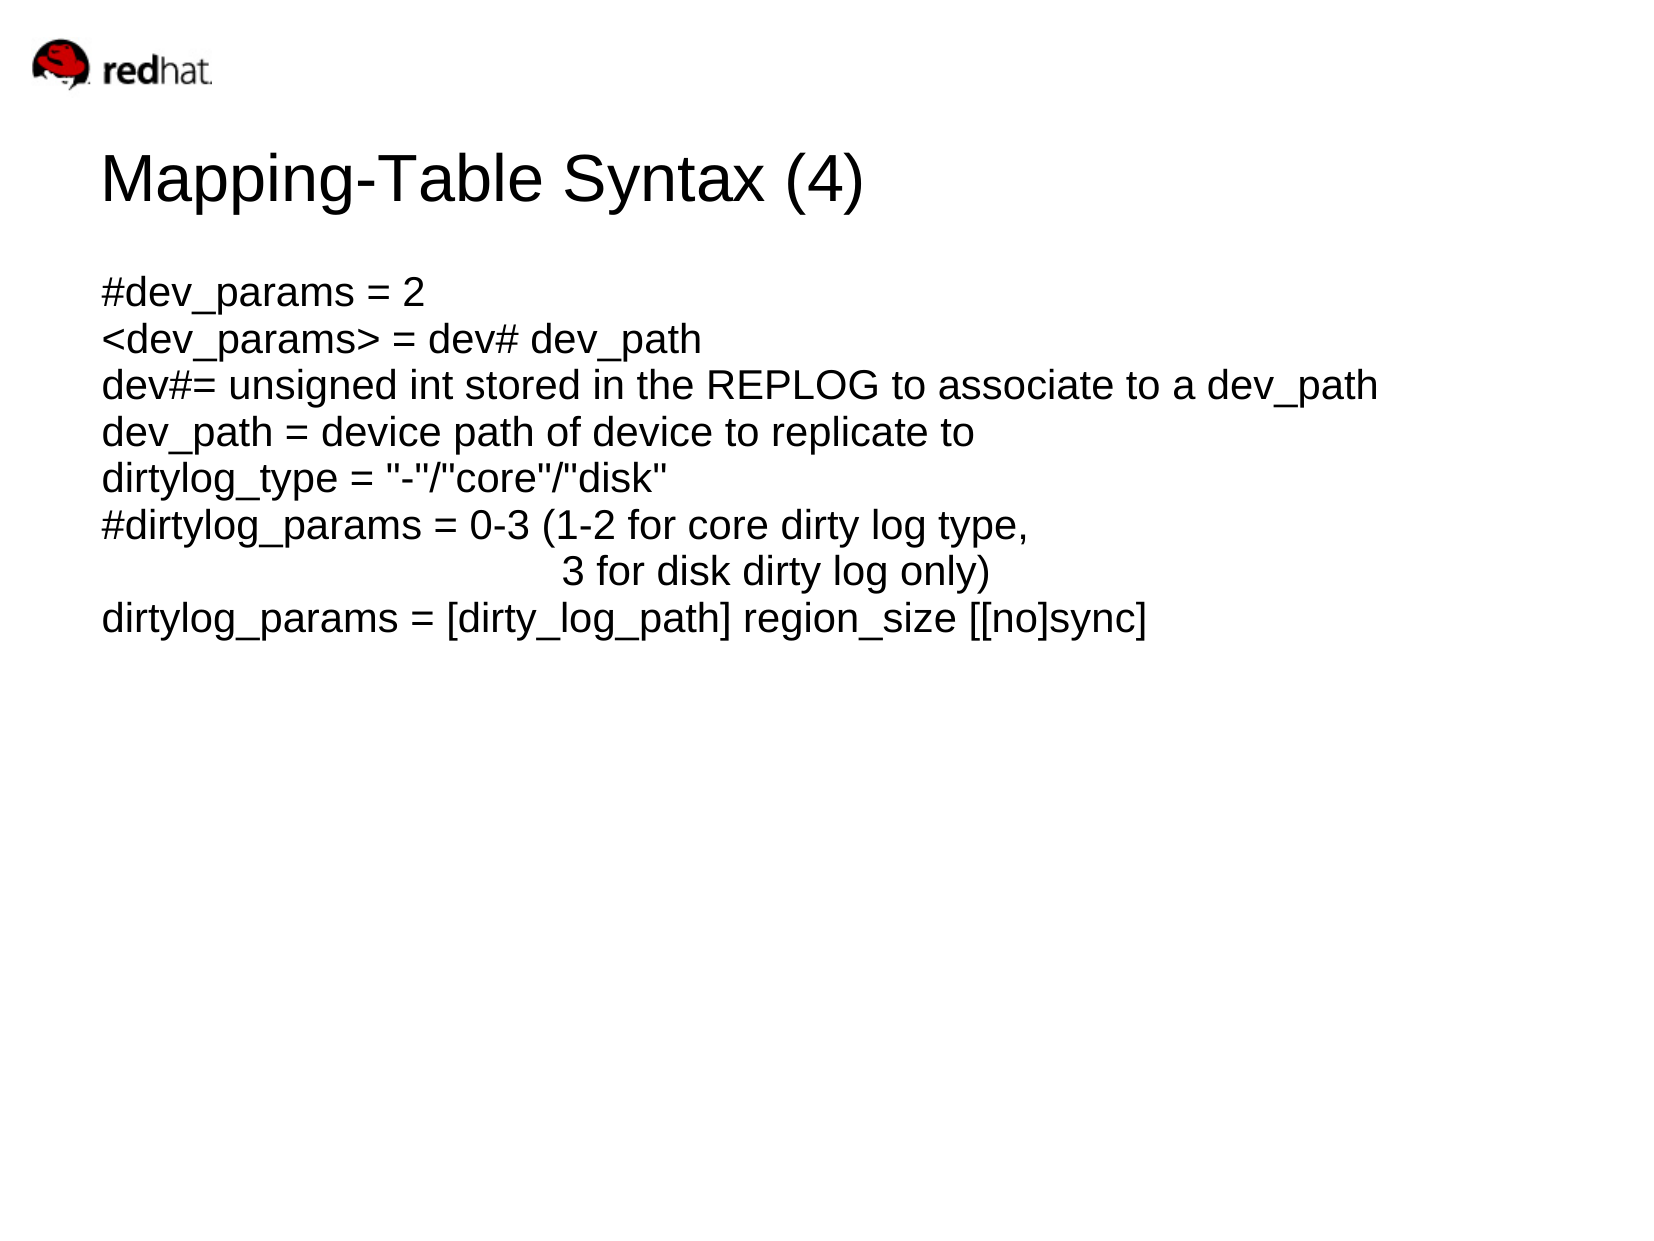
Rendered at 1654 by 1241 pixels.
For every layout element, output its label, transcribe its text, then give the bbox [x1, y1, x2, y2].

text_box #dev_params = 2 <dev_params> = dev# dev_path dev#= unsigned int stored in the REPLOG to associate to a dev_path dev_path = device path of device to replicate to dirtylog_type = "-"/"core"/"disk" #dirtylog_params = 0-3 (1-2 for core dirty log type, 3 for disk dirty log only) dirtylog_params = [dirty_log_path] region_size [[no]sync] [101, 268, 1577, 738]
picture [31, 37, 212, 98]
list Mapping-Table Syntax (4) [100, 140, 1506, 874]
